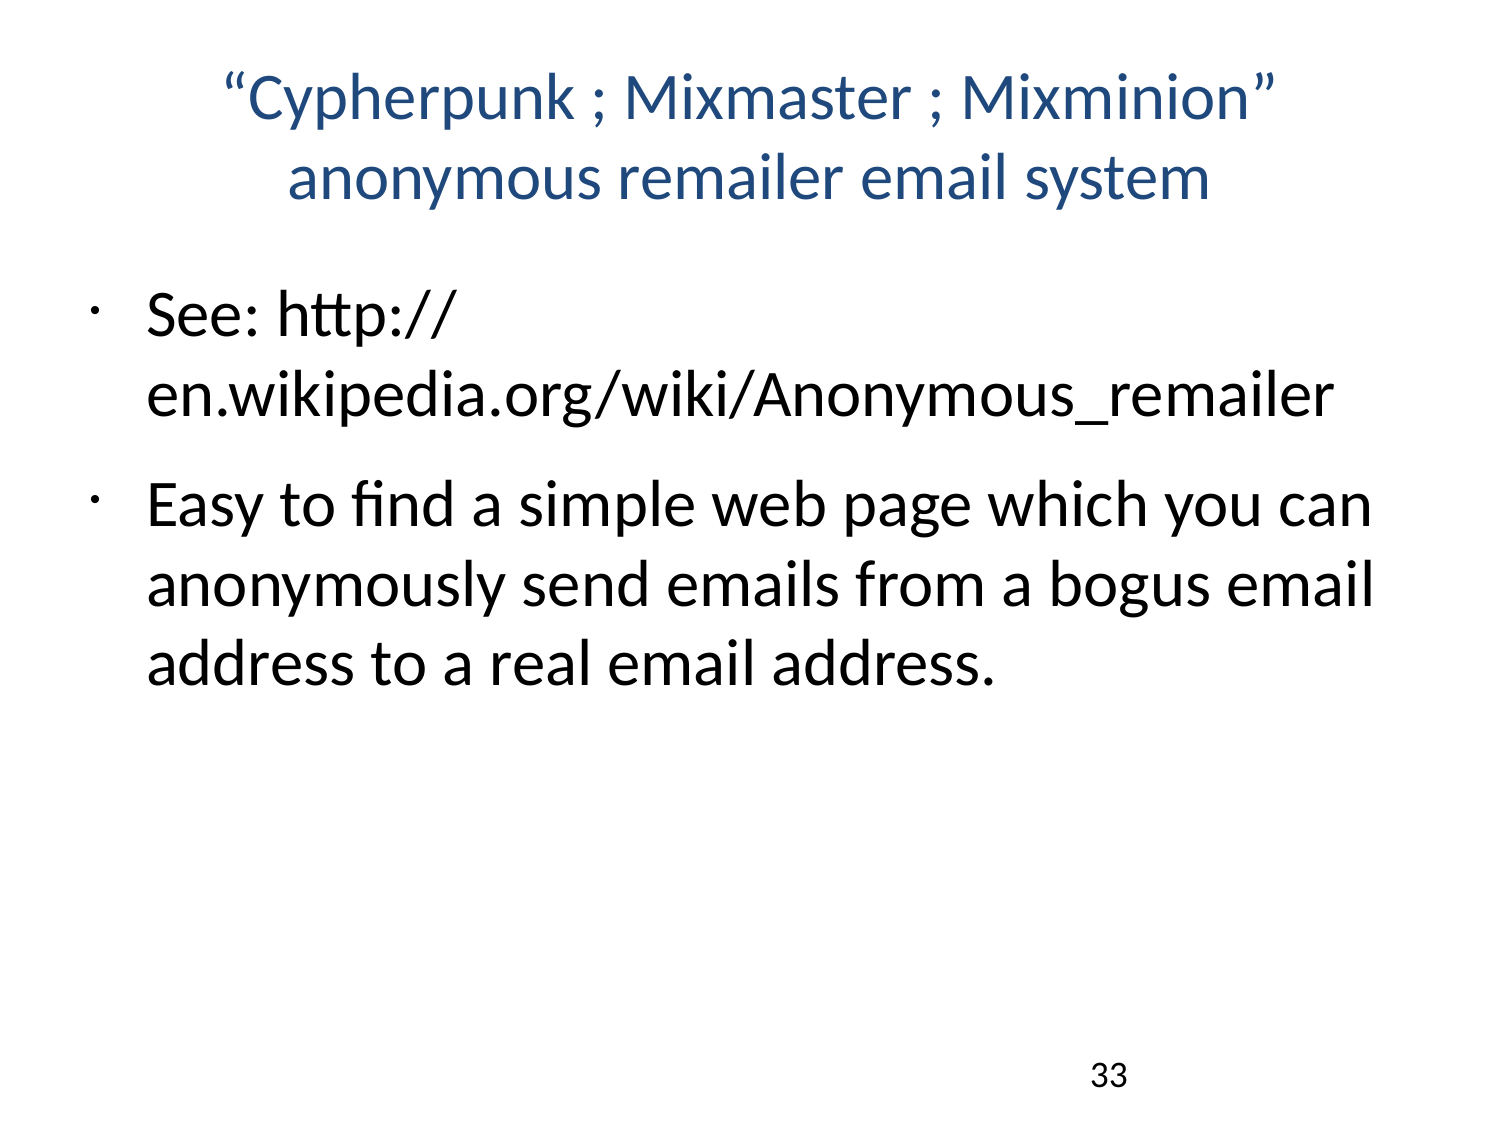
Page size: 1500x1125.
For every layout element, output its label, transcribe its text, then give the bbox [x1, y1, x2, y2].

list See: http://en.wikipedia.org/wiki/Anonymous_remailer Easy to find a simple web page which you can anonymously send emails from a bogus email address to a real email address. [75, 262, 1425, 1005]
title “Cypherpunk ; Mixmaster ; Mixminion” anonymous remailer email system [75, 45, 1425, 233]
slide_number <number> [1074, 1042, 1425, 1103]
